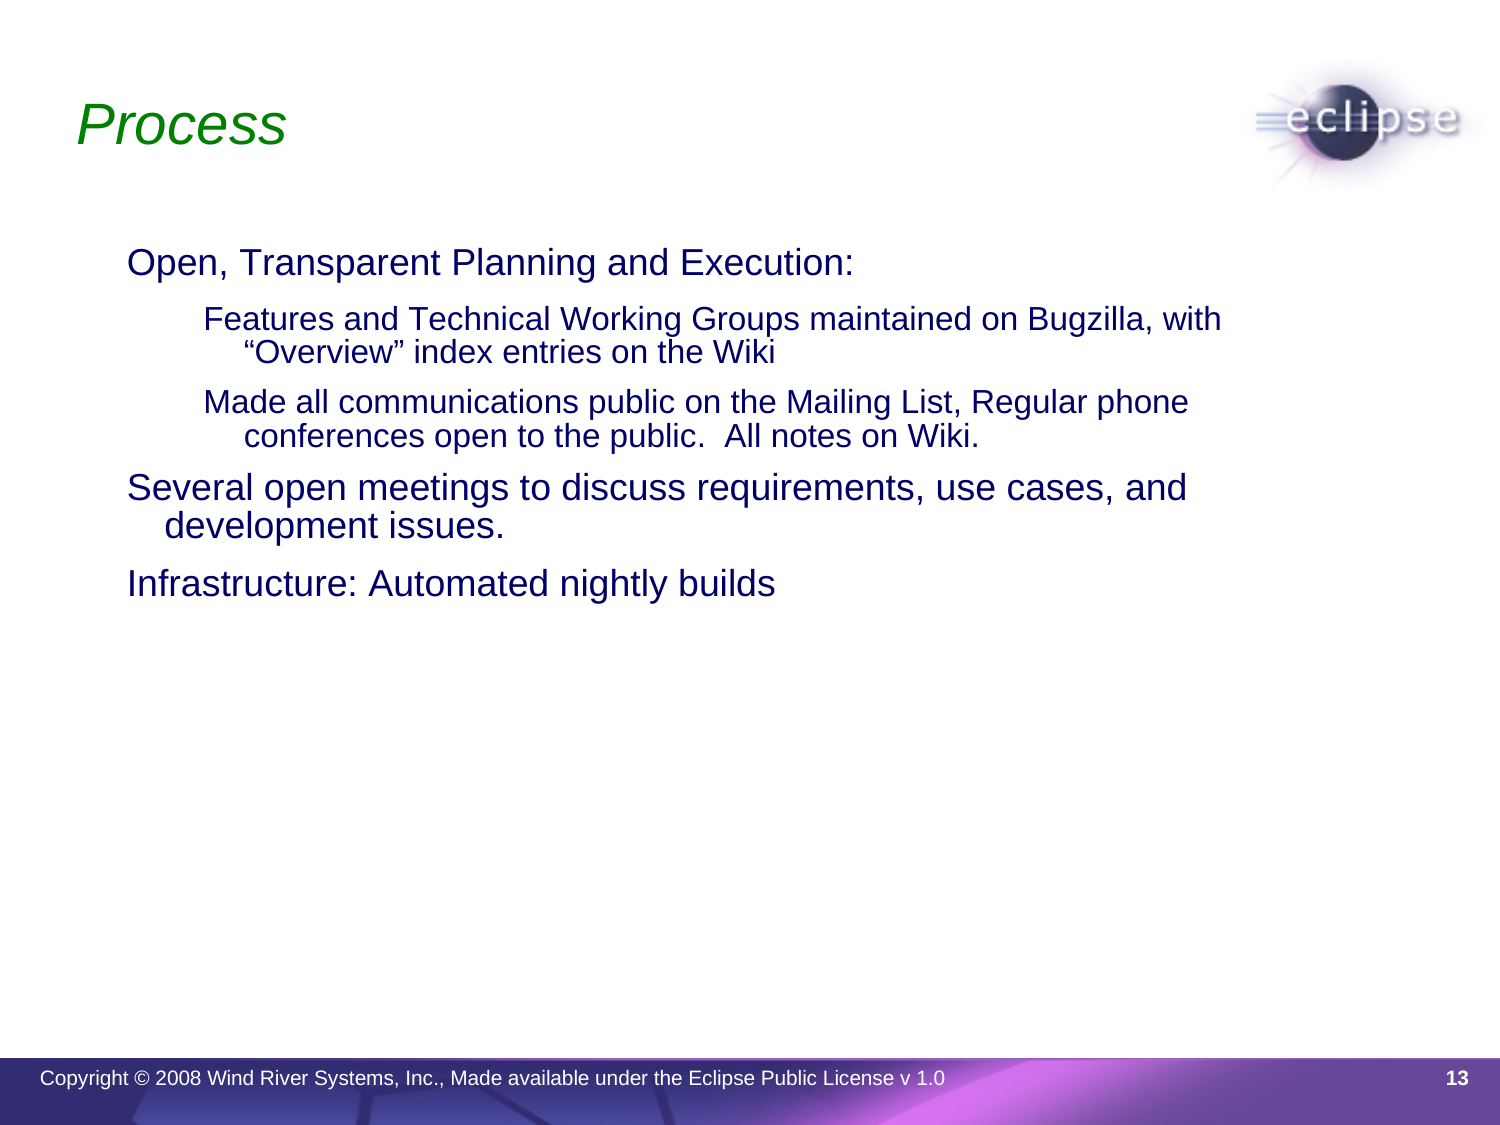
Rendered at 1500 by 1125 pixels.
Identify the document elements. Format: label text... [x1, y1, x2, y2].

picture [0, 1058, 1500, 1125]
list Open, Transparent Planning and Execution: Features and Technical Working Groups maintained on Bugzilla, with “Overview” index entries on the Wiki Made all communications public on the Mailing List, Regular phone conferences open to the public. All notes on Wiki. Several open meetings to discuss requirements, use cases, and development issues. Infrastructure: Automated nightly builds [112, 237, 1388, 938]
title Process [26, 90, 1223, 172]
text_box <number> [1133, 1059, 1484, 1100]
picture [1222, 60, 1500, 191]
